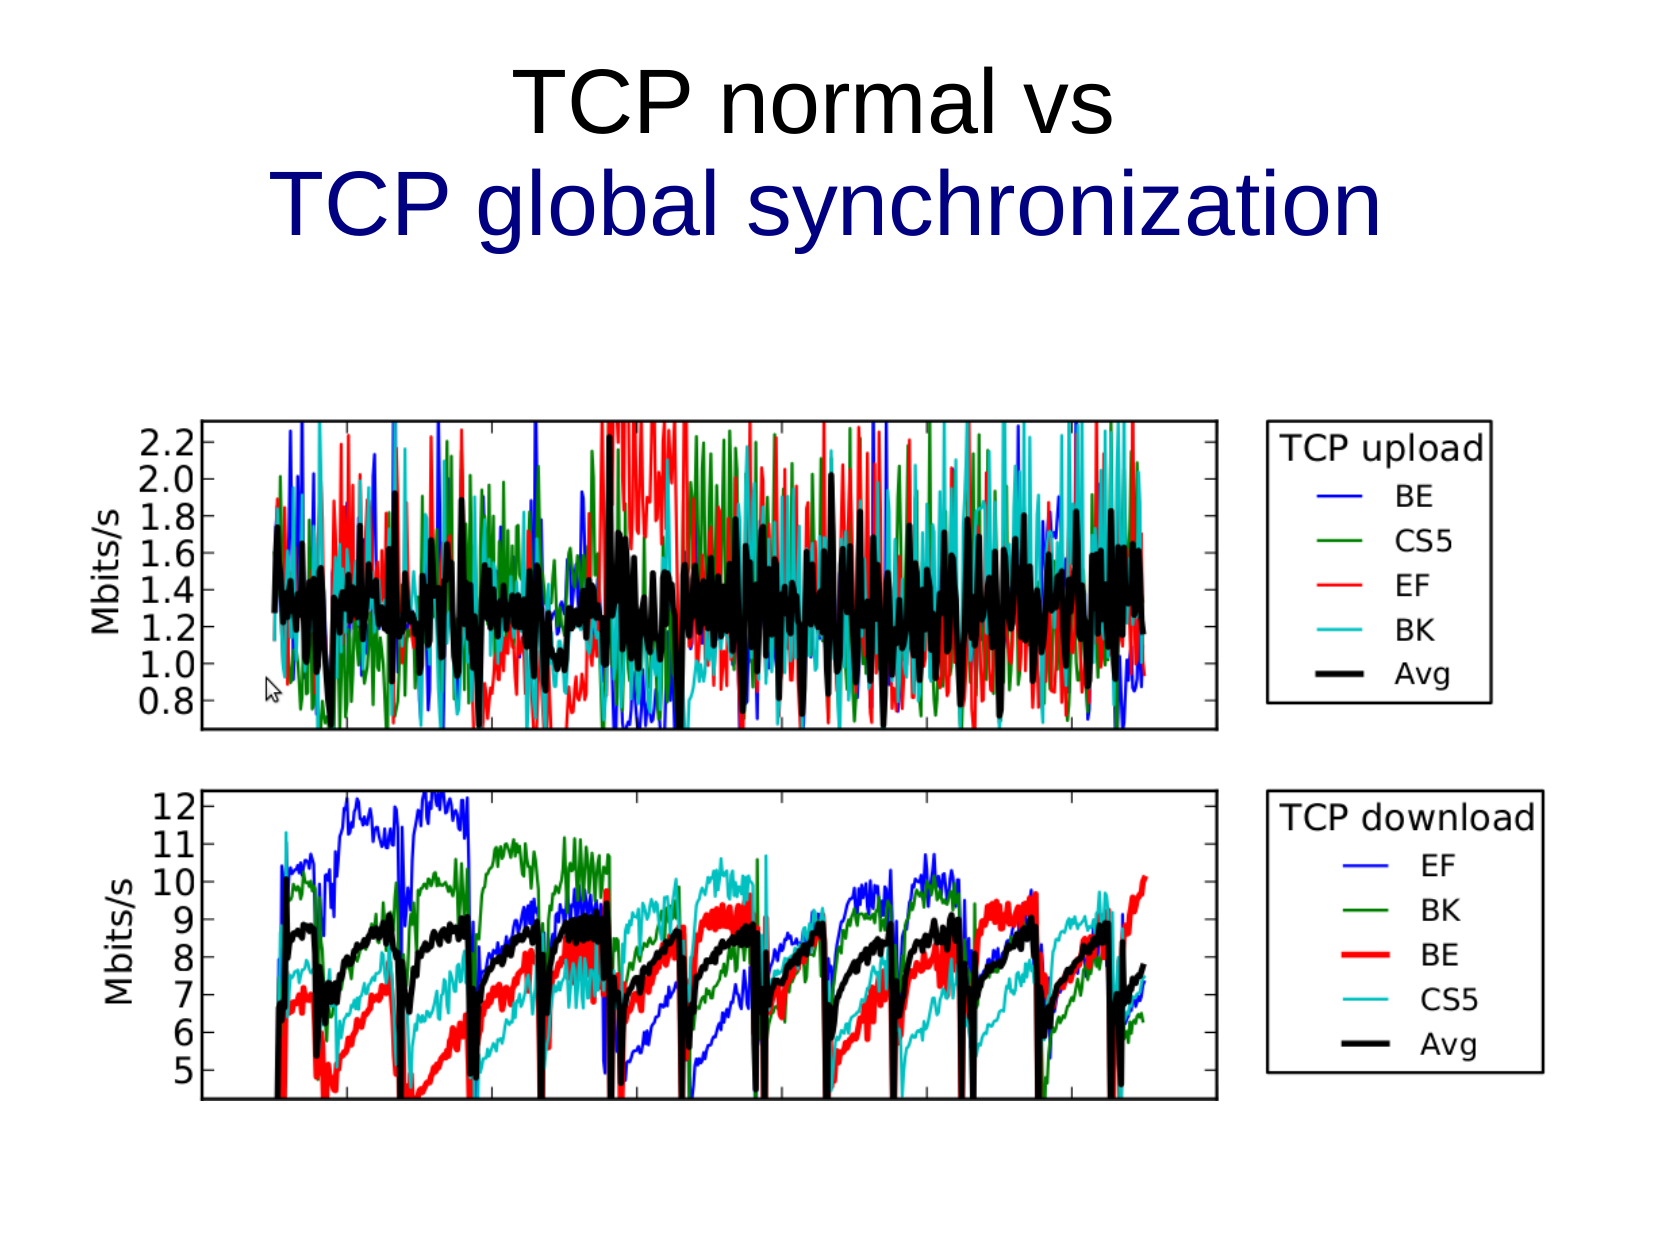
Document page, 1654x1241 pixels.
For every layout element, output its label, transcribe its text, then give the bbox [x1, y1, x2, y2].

picture [90, 419, 1546, 1101]
title TCP normal vs TCP global synchronization [82, 49, 1571, 257]
